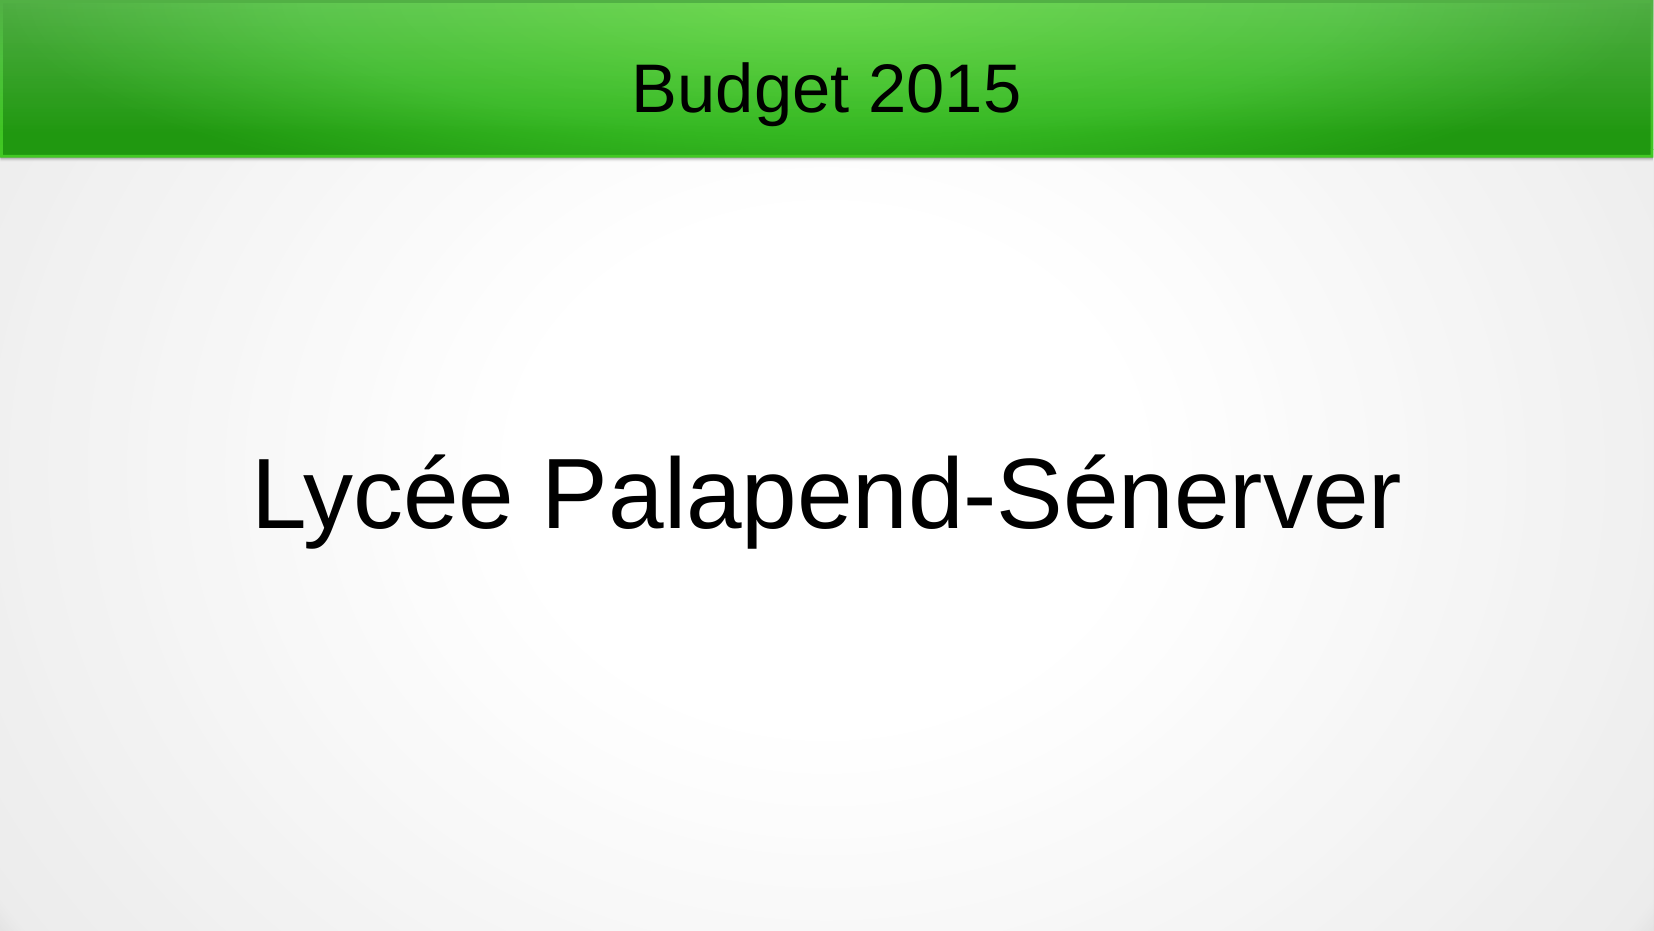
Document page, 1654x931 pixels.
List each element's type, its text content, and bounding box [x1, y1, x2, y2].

subtitle Lycée Palapend-Sénerver [82, 224, 1571, 764]
title Budget 2015 [82, 35, 1571, 142]
